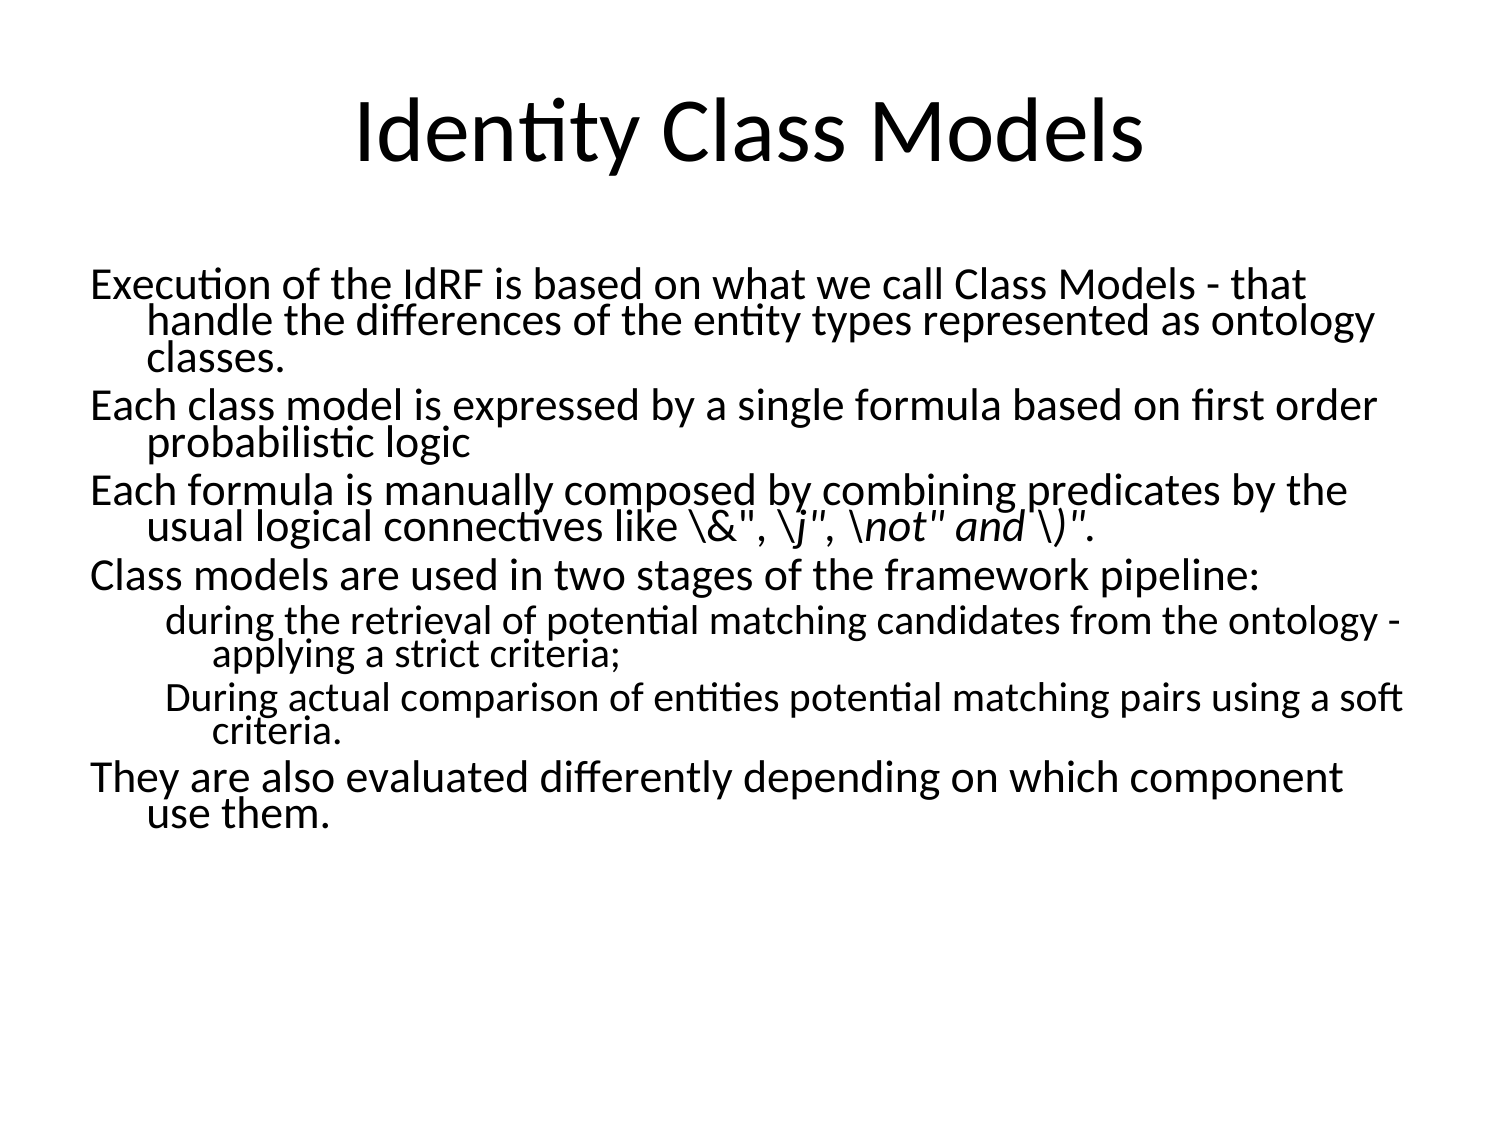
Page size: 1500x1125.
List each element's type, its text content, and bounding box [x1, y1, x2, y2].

title Identity Class Models [75, 45, 1426, 233]
list Execution of the IdRF is based on what we call Class Models - that handle the differences of the entity types represented as ontology classes. Each class model is expressed by a single formula based on first order probabilistic logic Each formula is manually composed by combining predicates by the usual logical connectives like \&", \j", \not" and \)". Class models are used in two stages of the framework pipeline: during the retrieval of potential matching candidates from the ontology - applying a strict criteria; During actual comparison of entities potential matching pairs using a soft criteria. They are also evaluated differently depending on which component use them. [75, 262, 1426, 1032]
